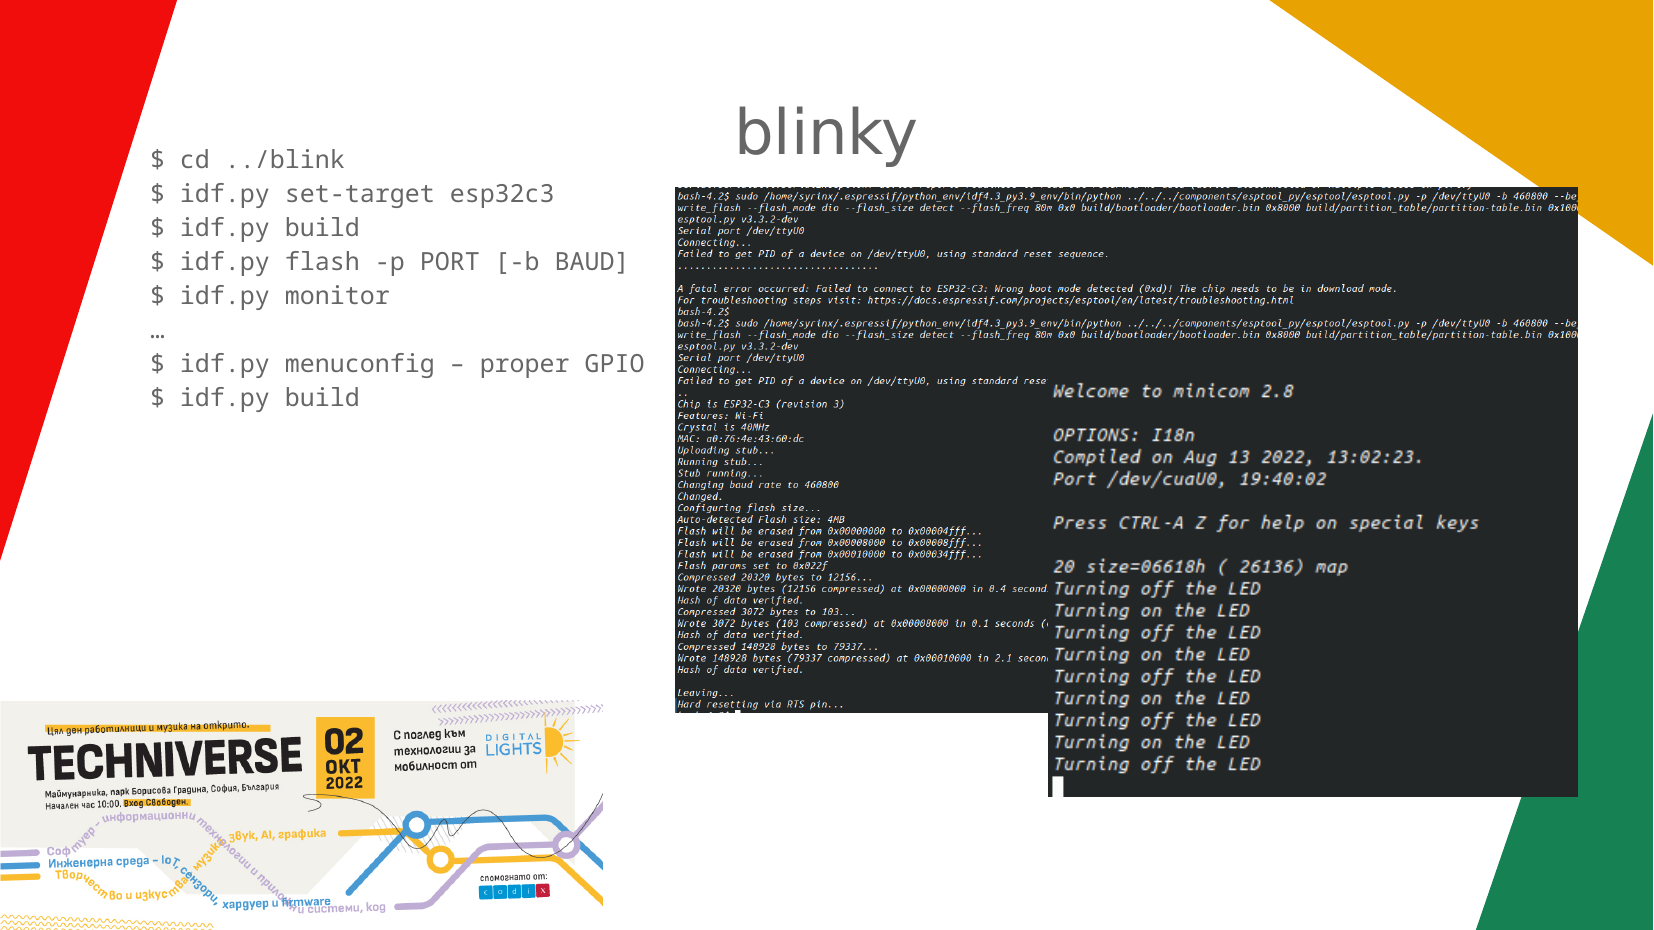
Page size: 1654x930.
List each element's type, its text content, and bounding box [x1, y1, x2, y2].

picture [0, 700, 603, 930]
picture [675, 187, 1578, 797]
title $ cd ../blink $ idf.py set-target esp32c3 $ idf.py build $ idf.py flash -p PORT [-b BAUD] $ idf.py monitor … $ idf.py menuconfig – proper GPIO $ idf.py build [150, 112, 1050, 478]
title blinky [118, 58, 1535, 207]
